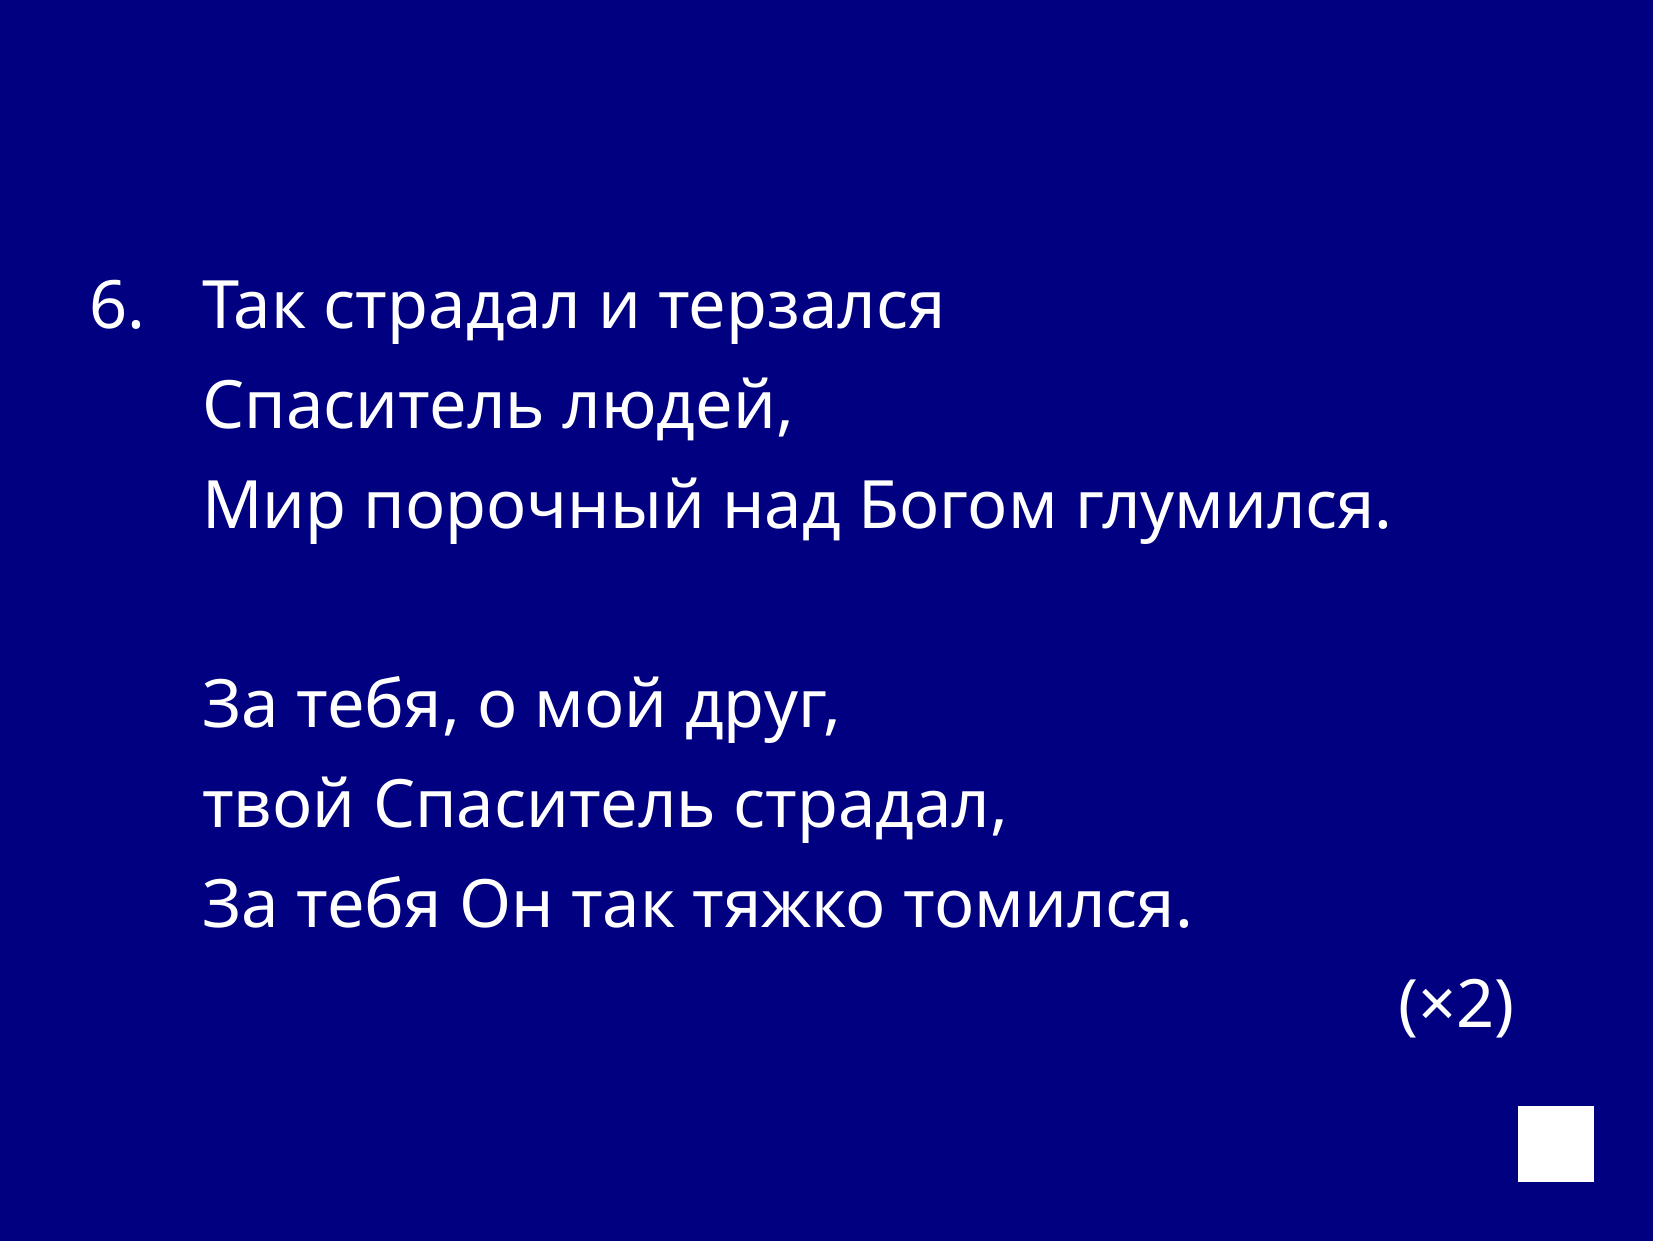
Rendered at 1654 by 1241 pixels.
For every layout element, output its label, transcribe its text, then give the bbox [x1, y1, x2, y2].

text_box 6. Так страдал и терзался Спаситель людей, Мир порочный над Богом глумился. За тебя, о мой друг, твой Спаситель страдал, За тебя Он так тяжко томился. (×2) [75, 150, 1576, 1163]
text_box [1518, 1106, 1594, 1182]
